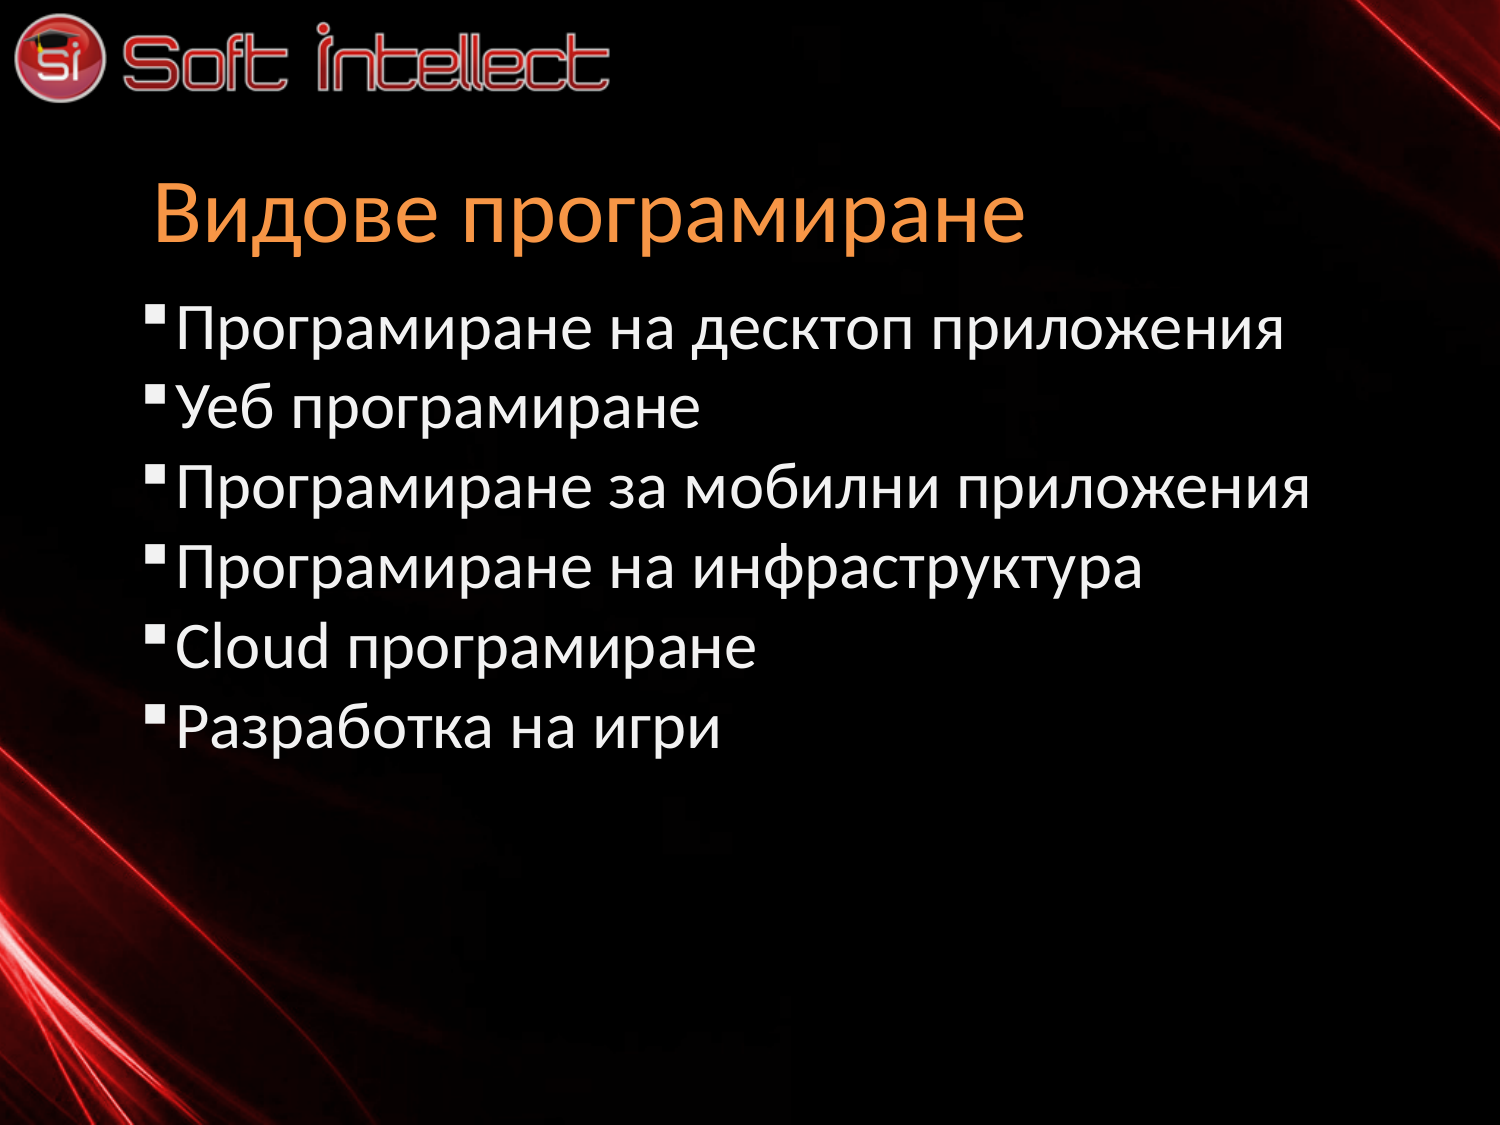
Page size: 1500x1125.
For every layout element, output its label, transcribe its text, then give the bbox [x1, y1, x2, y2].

text_box Видове програмиране [137, 112, 1488, 300]
text_box Програмиране на десктоп приложения Уеб програмиране Програмиране за мобилни приложения Програмиране на инфраструктура Cloud програмиране Разработка на игри [125, 275, 1413, 1018]
picture [0, 0, 1500, 1125]
